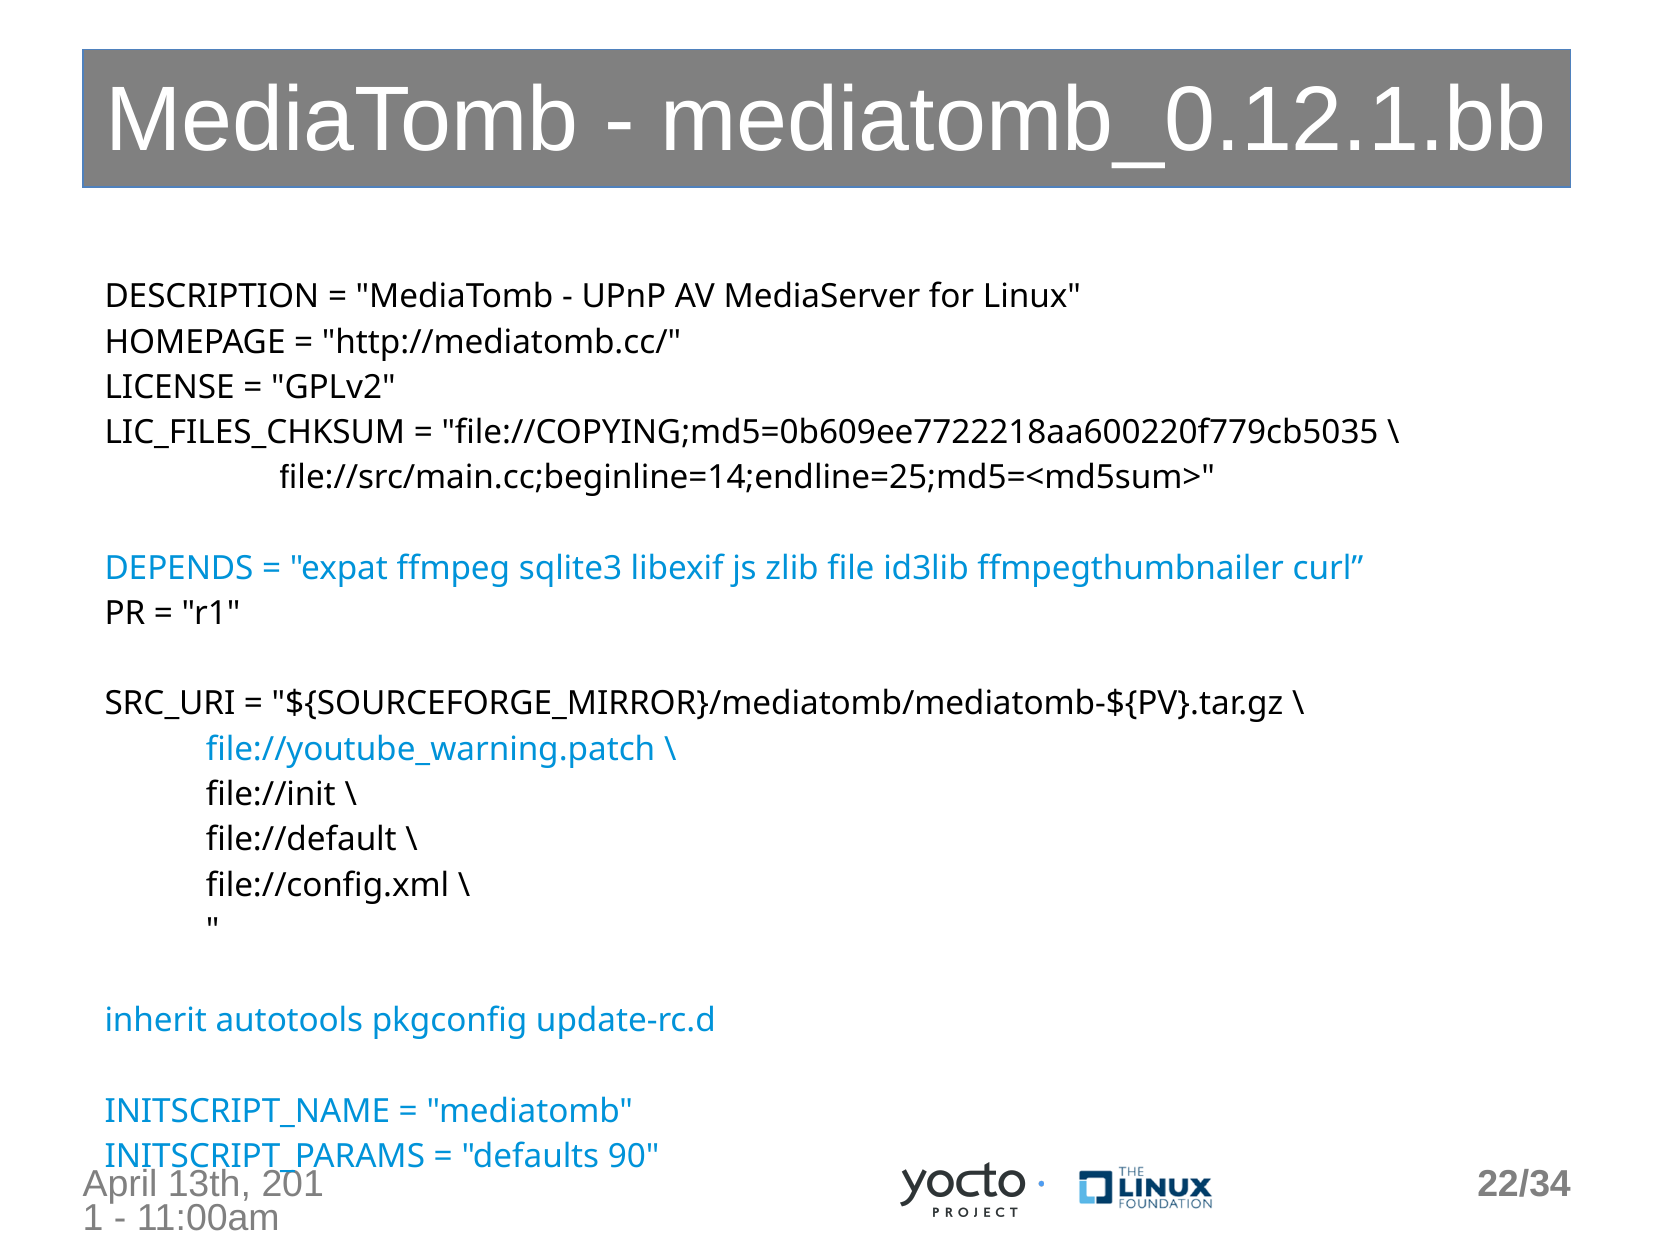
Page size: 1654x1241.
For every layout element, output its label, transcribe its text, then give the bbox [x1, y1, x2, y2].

picture [900, 1162, 1044, 1217]
title MediaTomb - mediatomb_0.12.1.bb [82, 49, 1571, 188]
text_box DESCRIPTION = "MediaTomb - UPnP AV MediaServer for Linux" HOMEPAGE = "http://mediatomb.cc/" LICENSE = "GPLv2" LIC_FILES_CHKSUM = "file://COPYING;md5=0b609ee7722218aa600220f779cb5035 \ file://src/main.cc;beginline=14;endline=25;md5=<md5sum>" DEPENDS = "expat ffmpeg sqlite3 libexif js zlib file id3lib ffmpegthumbnailer curl” PR = "r1" SRC_URI = "${SOURCEFORGE_MIRROR}/mediatomb/mediatomb-${PV}.tar.gz \ file://youtube_warning.patch \ file://init \ file://default \ file://config.xml \ " inherit autotools pkgconfig update-rc.d INITSCRIPT_NAME = "mediatomb" INITSCRIPT_PARAMS = "defaults 90" [89, 265, 1573, 1162]
picture [1075, 1162, 1215, 1211]
